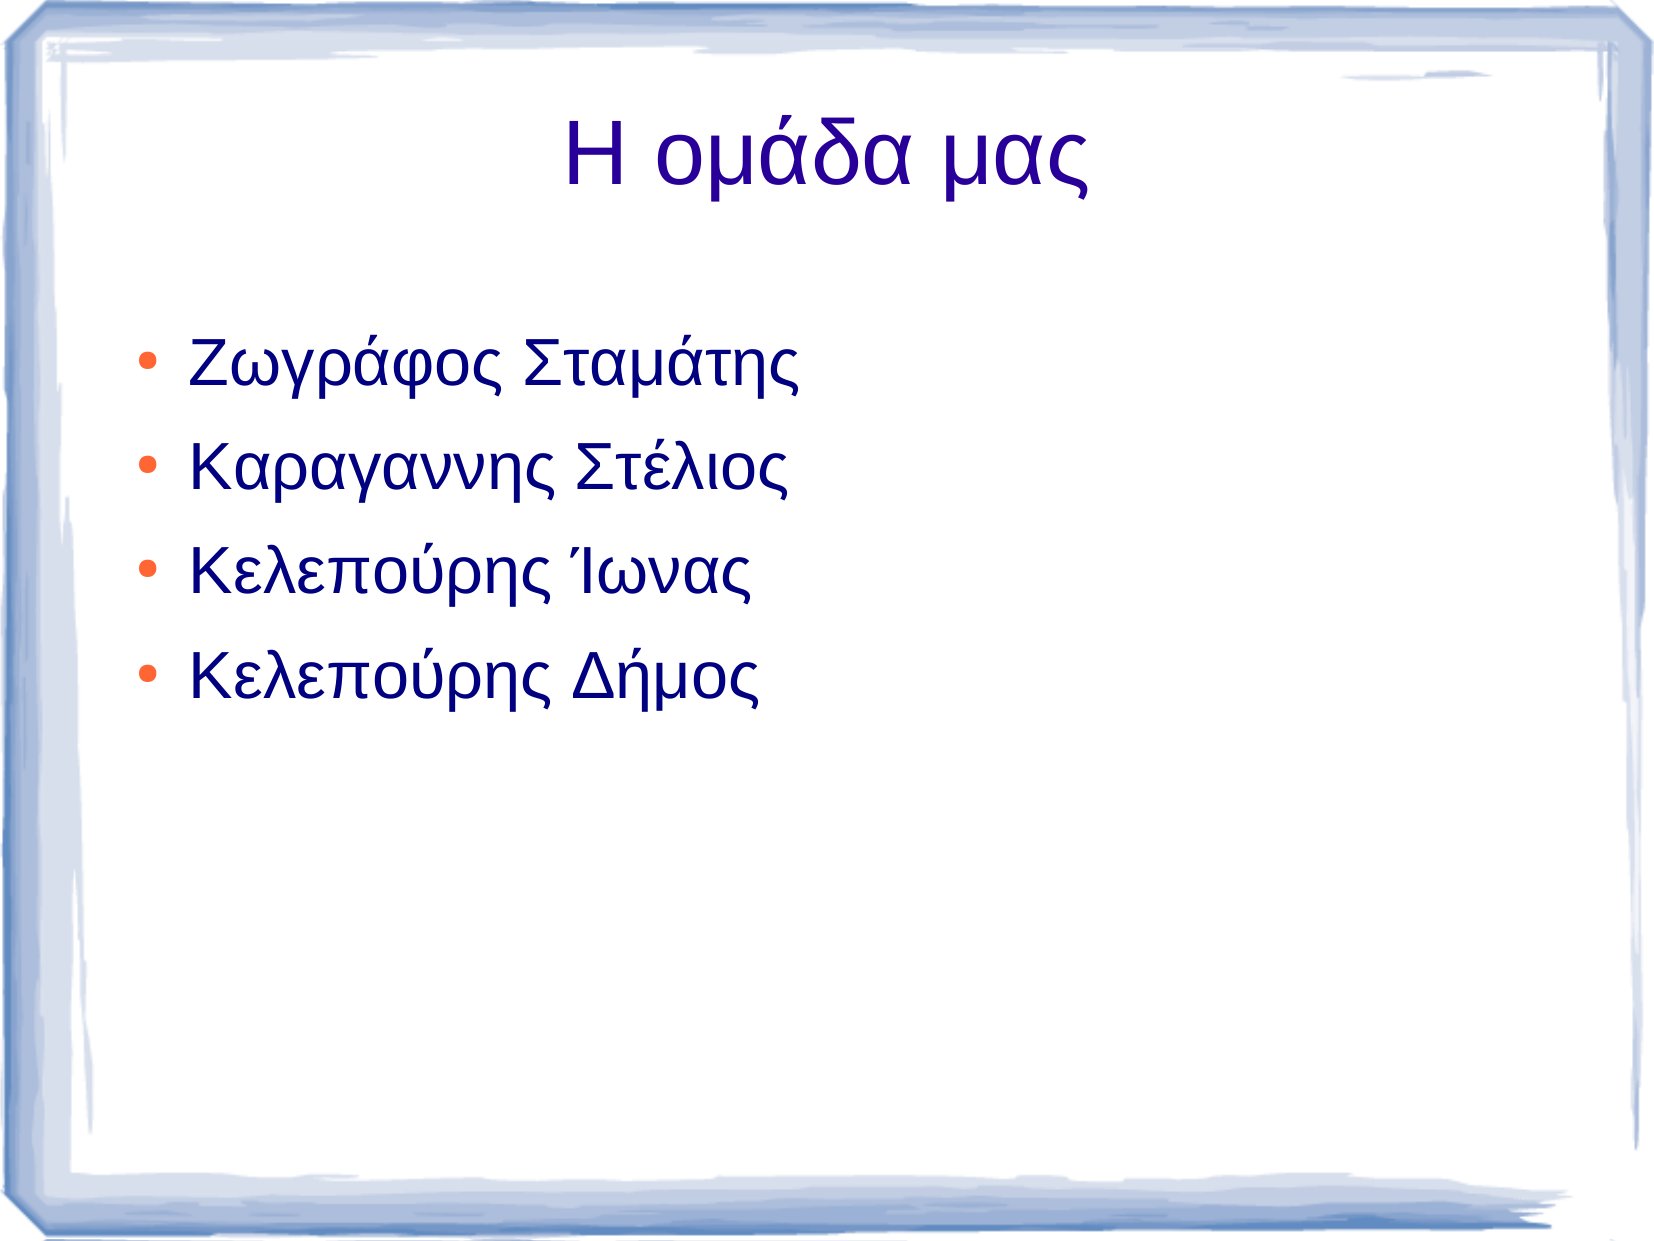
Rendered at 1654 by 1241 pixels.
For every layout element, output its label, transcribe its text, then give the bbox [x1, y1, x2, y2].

picture [0, 0, 1654, 1241]
list Ζωγράφος Σταμάτης Καραγαννης Στέλιος Κελεπούρης Ίωνας Κελεπούρης Δήμος [118, 324, 1571, 1004]
title Η ομάδα μας [82, 49, 1571, 257]
